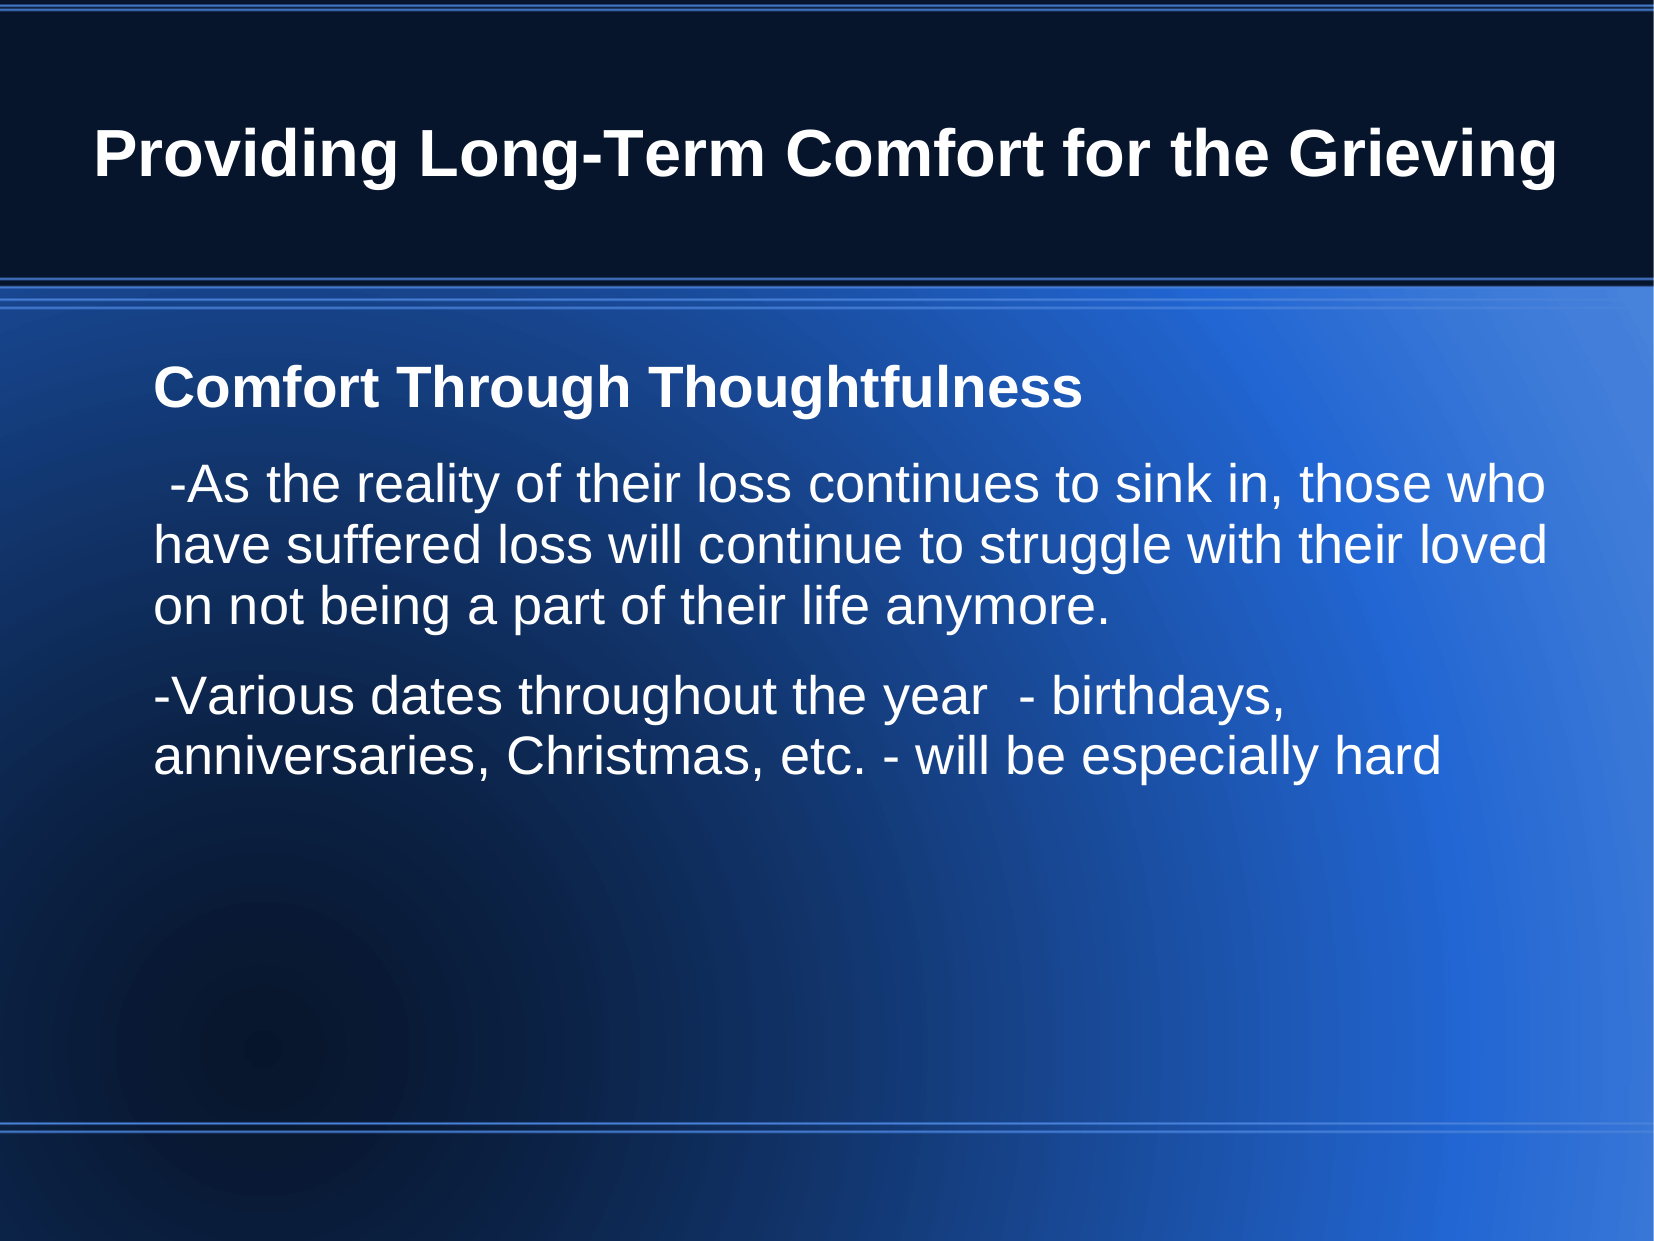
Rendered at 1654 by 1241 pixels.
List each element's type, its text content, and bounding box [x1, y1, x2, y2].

title Providing Long-Term Comfort for the Grieving [82, 49, 1571, 257]
picture [0, 0, 1654, 1241]
list Comfort Through Thoughtfulness -As the reality of their loss continues to sink in, those who have suffered loss will continue to struggle with their loved on not being a part of their life anymore. -Various dates throughout the year - birthdays, anniversaries, Christmas, etc. - will be especially hard [82, 355, 1571, 1058]
